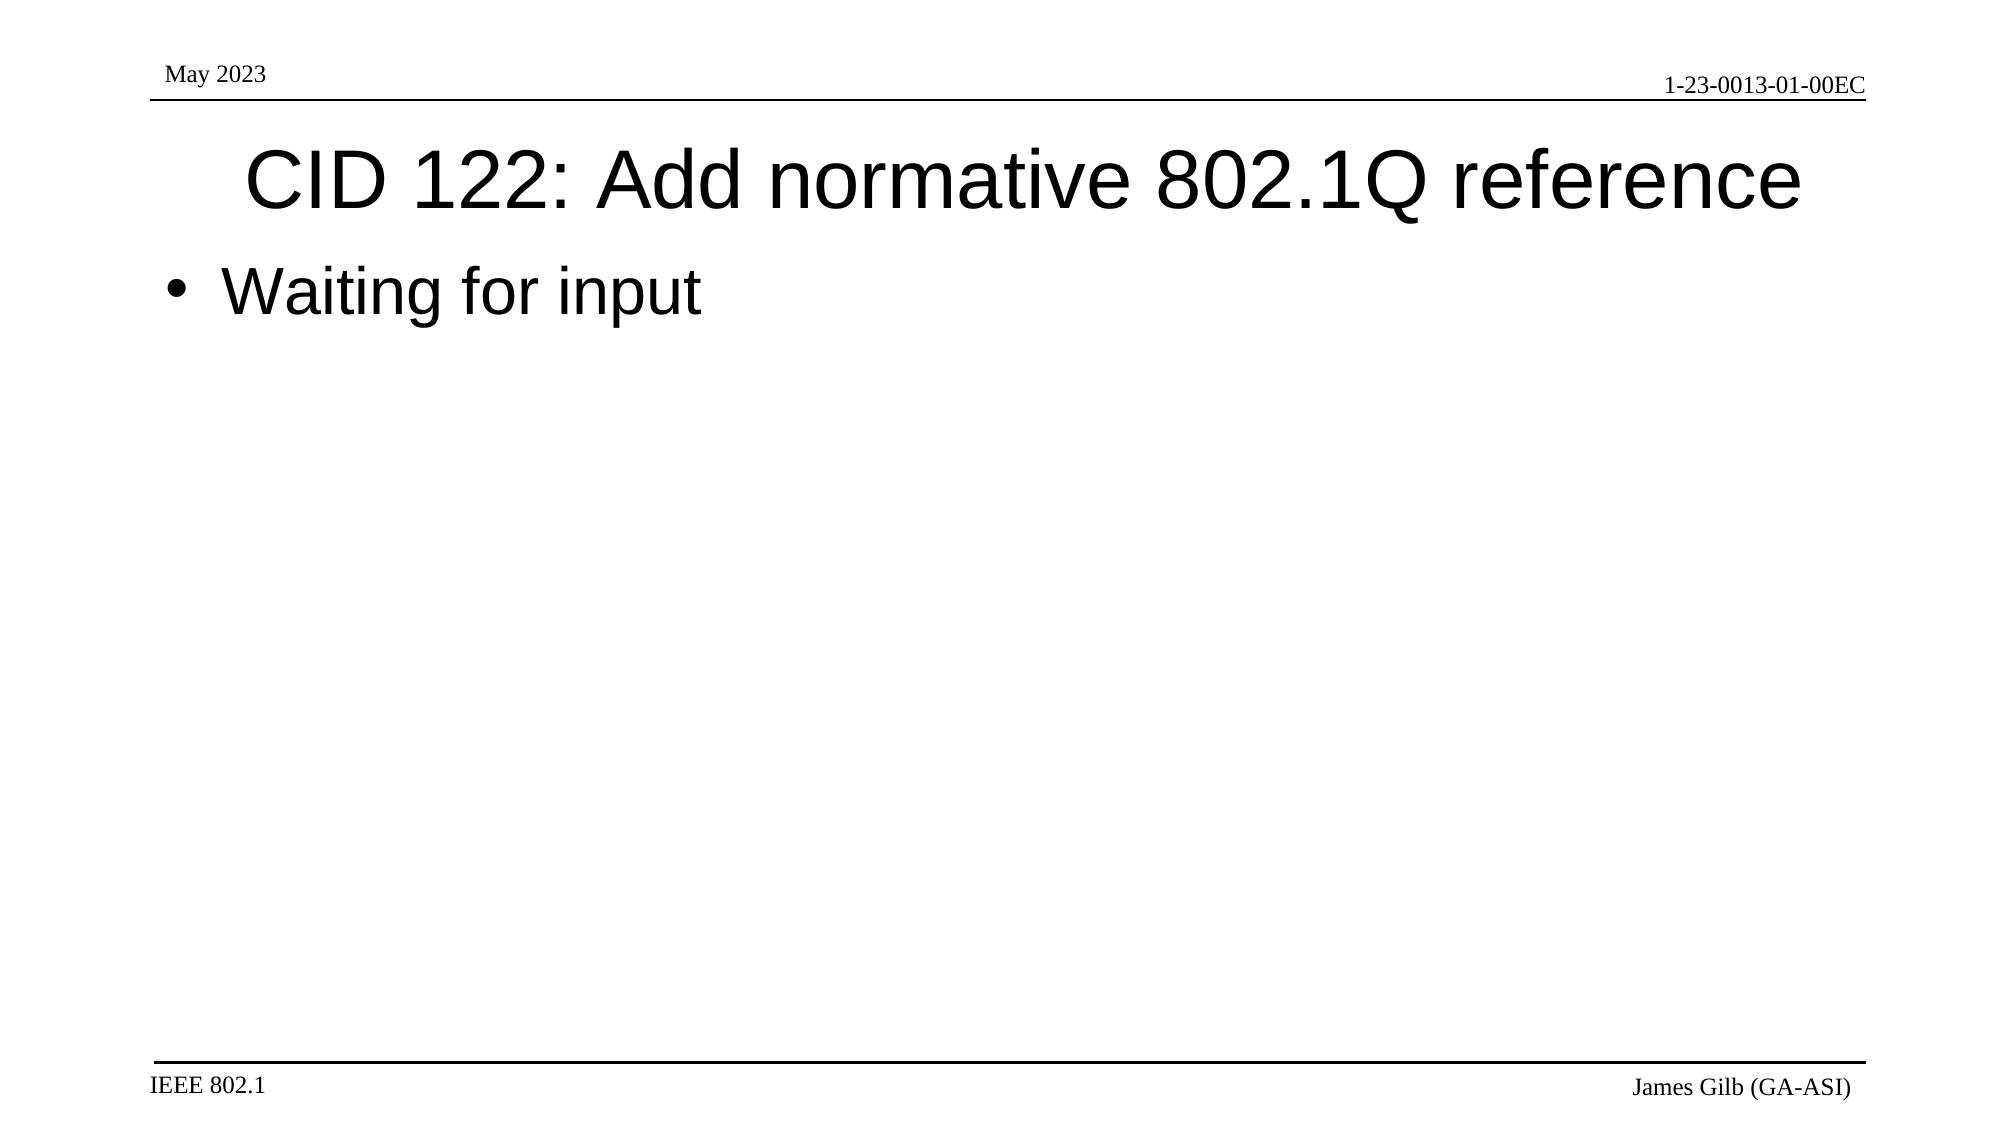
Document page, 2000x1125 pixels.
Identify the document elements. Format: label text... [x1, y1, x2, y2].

list Waiting for input [149, 239, 1900, 1051]
title CID 122: Add normative 802.1Q reference [149, 112, 1900, 238]
